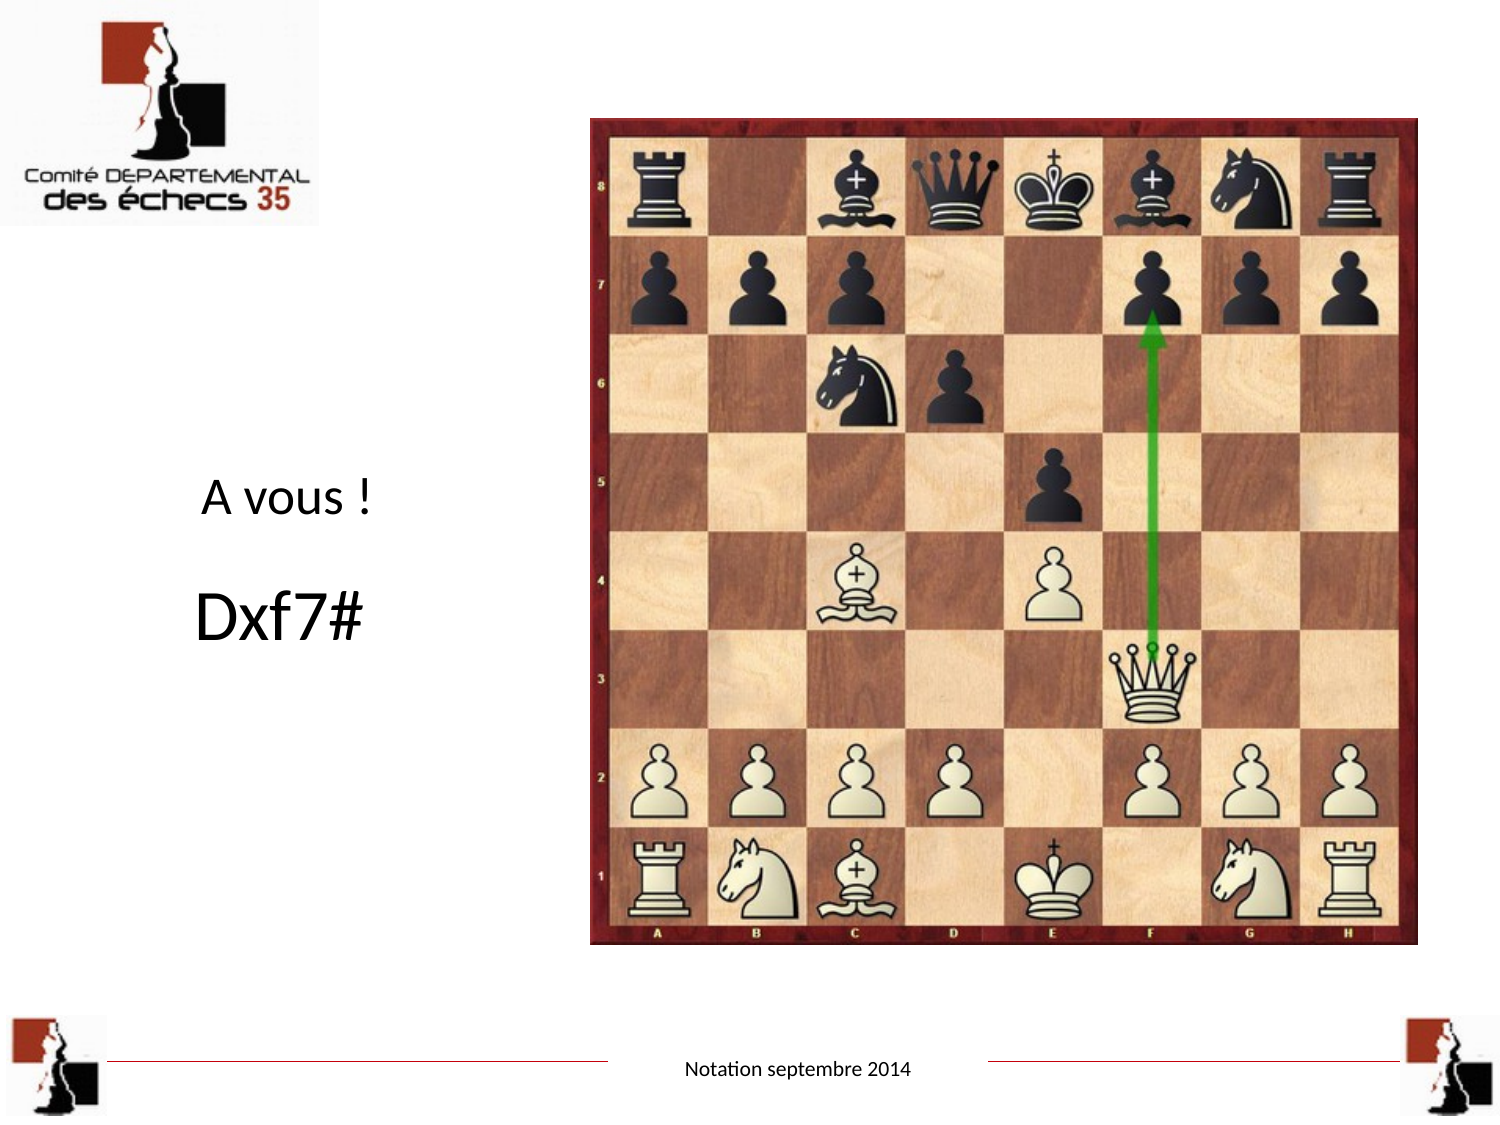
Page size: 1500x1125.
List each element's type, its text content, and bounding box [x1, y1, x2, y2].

picture [0, 0, 319, 226]
picture [6, 1015, 107, 1116]
picture [1400, 1015, 1500, 1116]
picture [590, 118, 1418, 945]
text_box A vous ! [23, 342, 551, 768]
text_box Dxf7# [16, 448, 544, 875]
